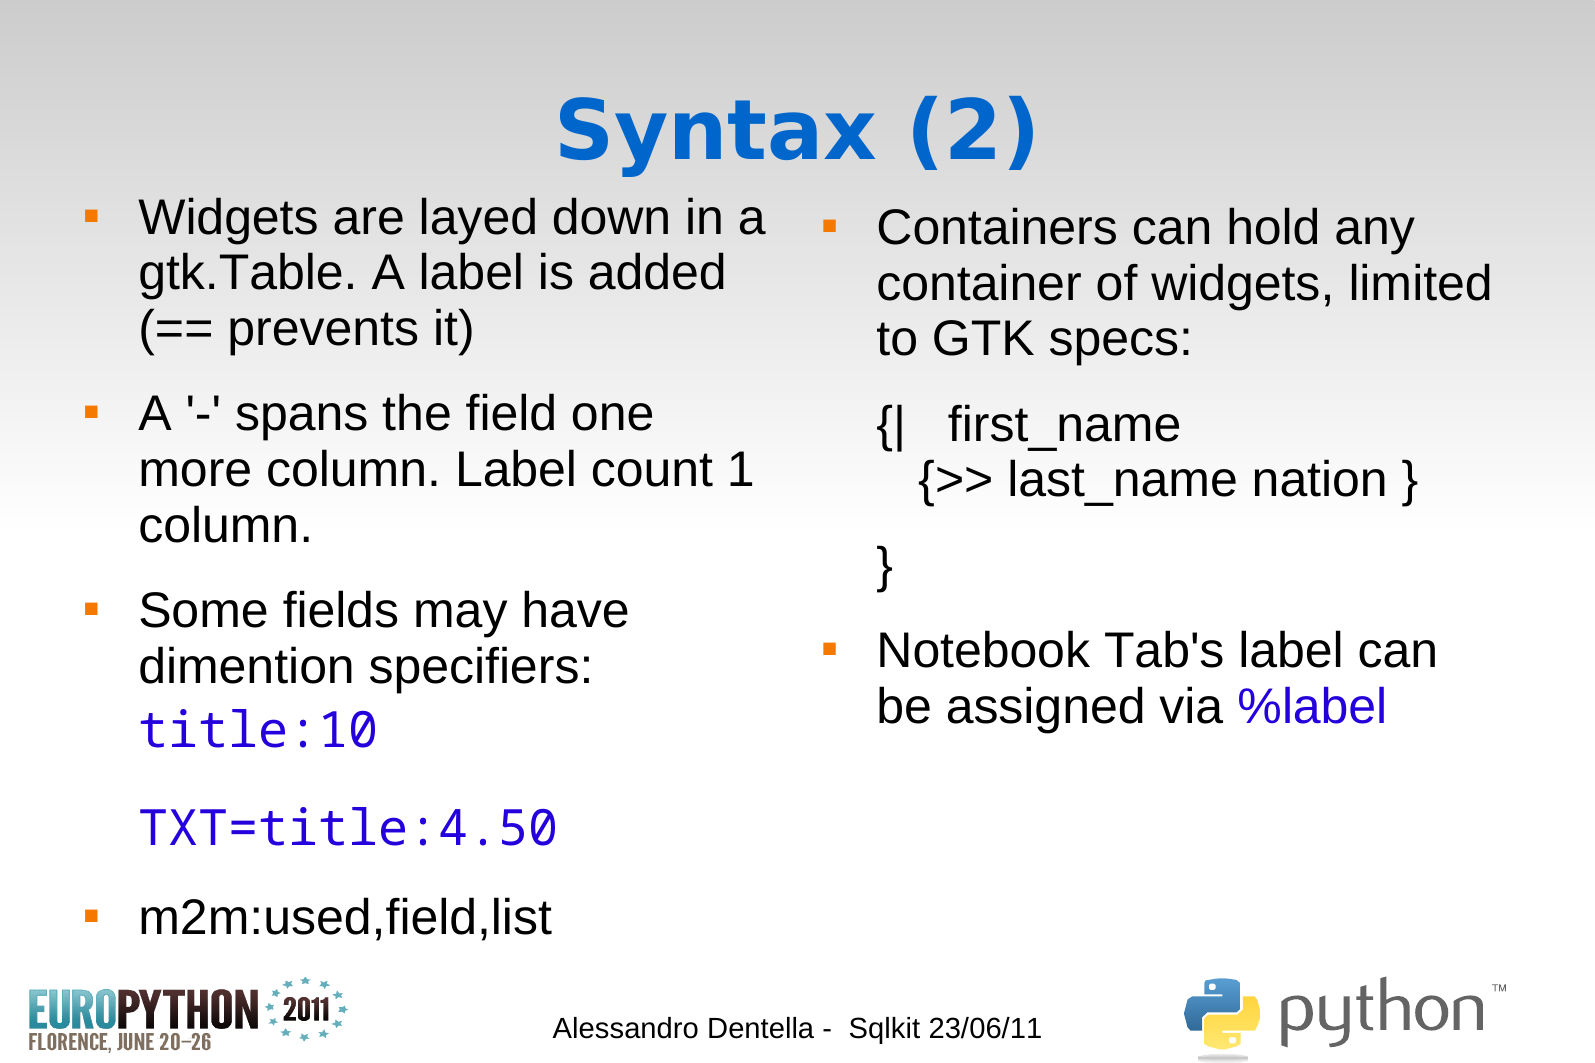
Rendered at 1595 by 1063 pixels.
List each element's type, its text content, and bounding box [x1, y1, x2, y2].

list Containers can hold any container of widgets, limited to GTK specs: {| first_name {>> last_name nation } } Notebook Tab's label can be assigned via %label [805, 199, 1506, 886]
title Syntax (2) [79, 49, 1515, 213]
picture [29, 974, 355, 1058]
list Widgets are layed down in a gtk.Table. A label is added (== prevents it) A '-' spans the field one more column. Label count 1 column. Some fields may have dimention specifiers: title:10 TXT=title:4.50 m2m:used,field,list [67, 188, 768, 975]
